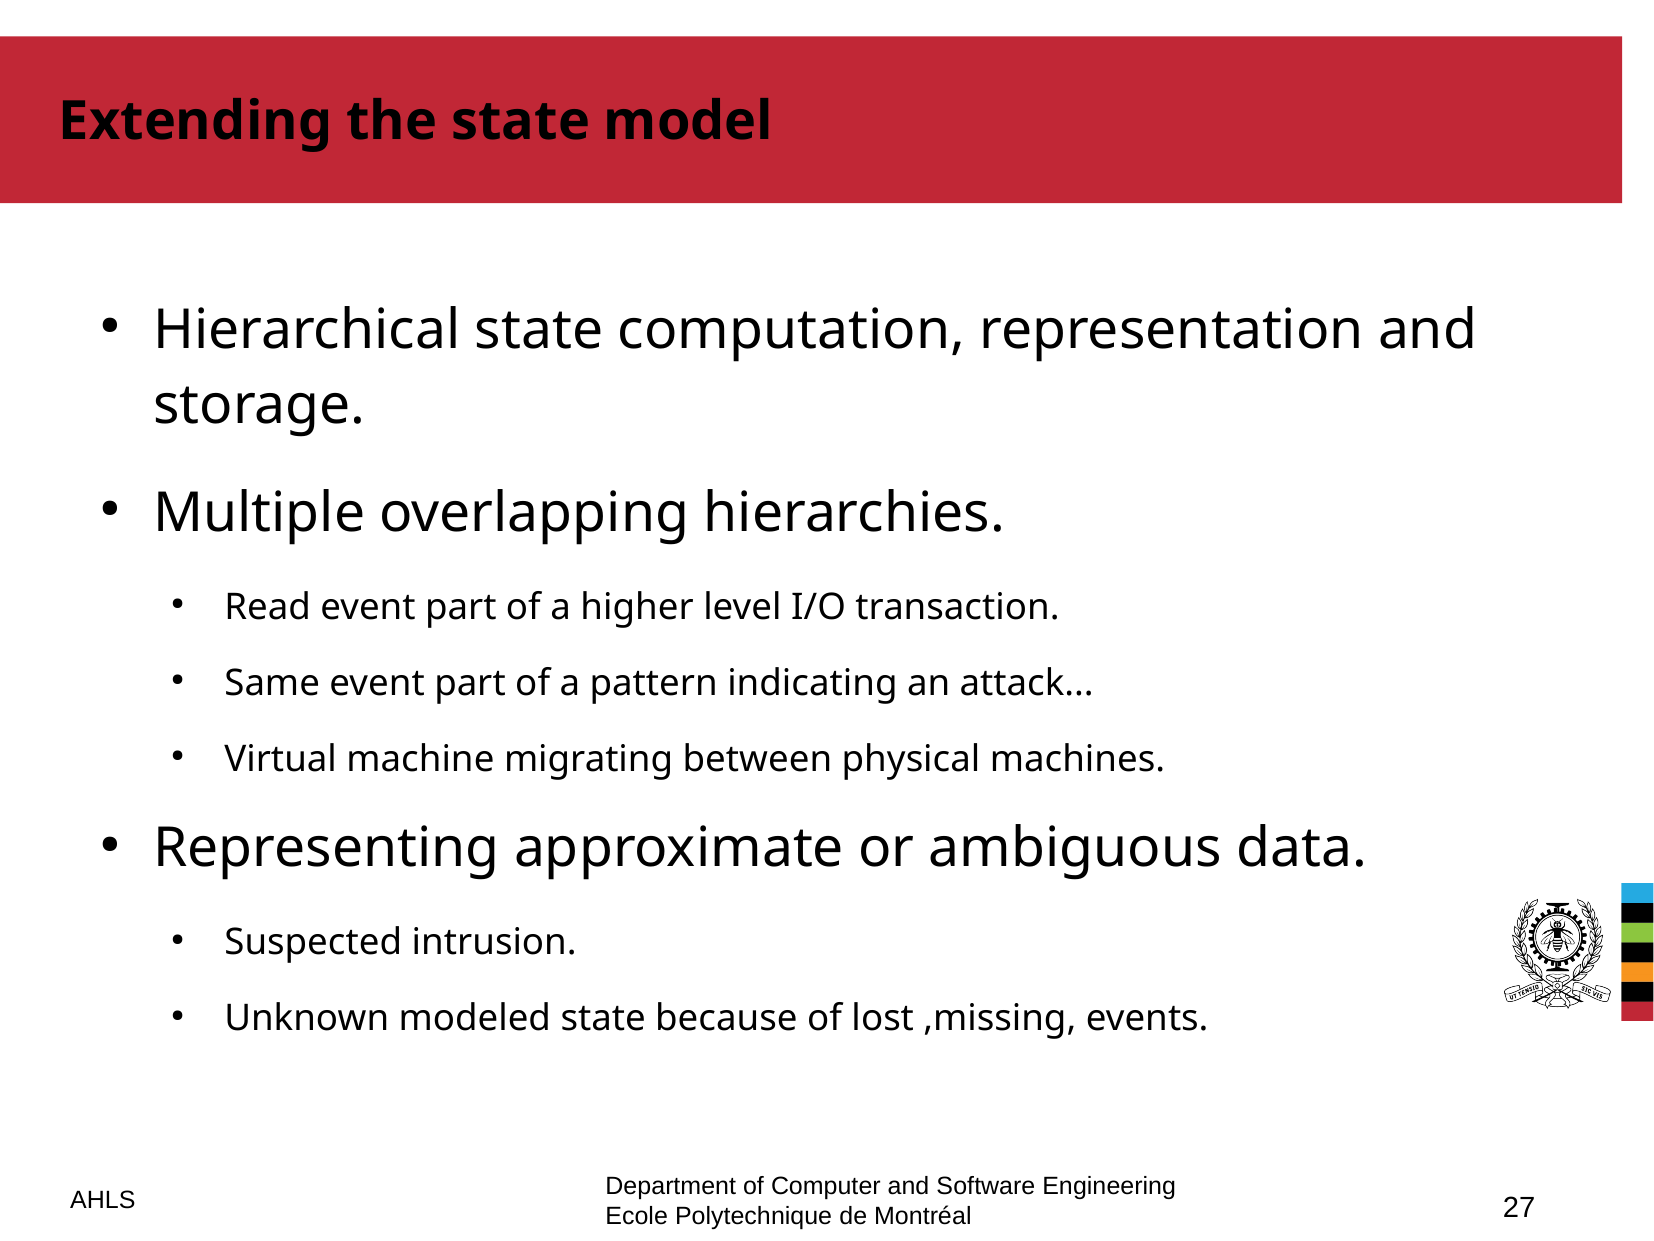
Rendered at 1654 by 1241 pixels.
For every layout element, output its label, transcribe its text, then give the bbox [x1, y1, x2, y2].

picture [1571, 883, 1654, 1021]
title Extending the state model [59, 35, 1512, 201]
list Hierarchical state computation, representation and storage. Multiple overlapping hierarchies. Read event part of a higher level I/O transaction. Same event part of a pattern indicating an attack... Virtual machine migrating between physical machines. Representing approximate or ambiguous data. Suspected intrusion. Unknown modeled state because of lost ,missing, events. [82, 289, 1571, 1108]
